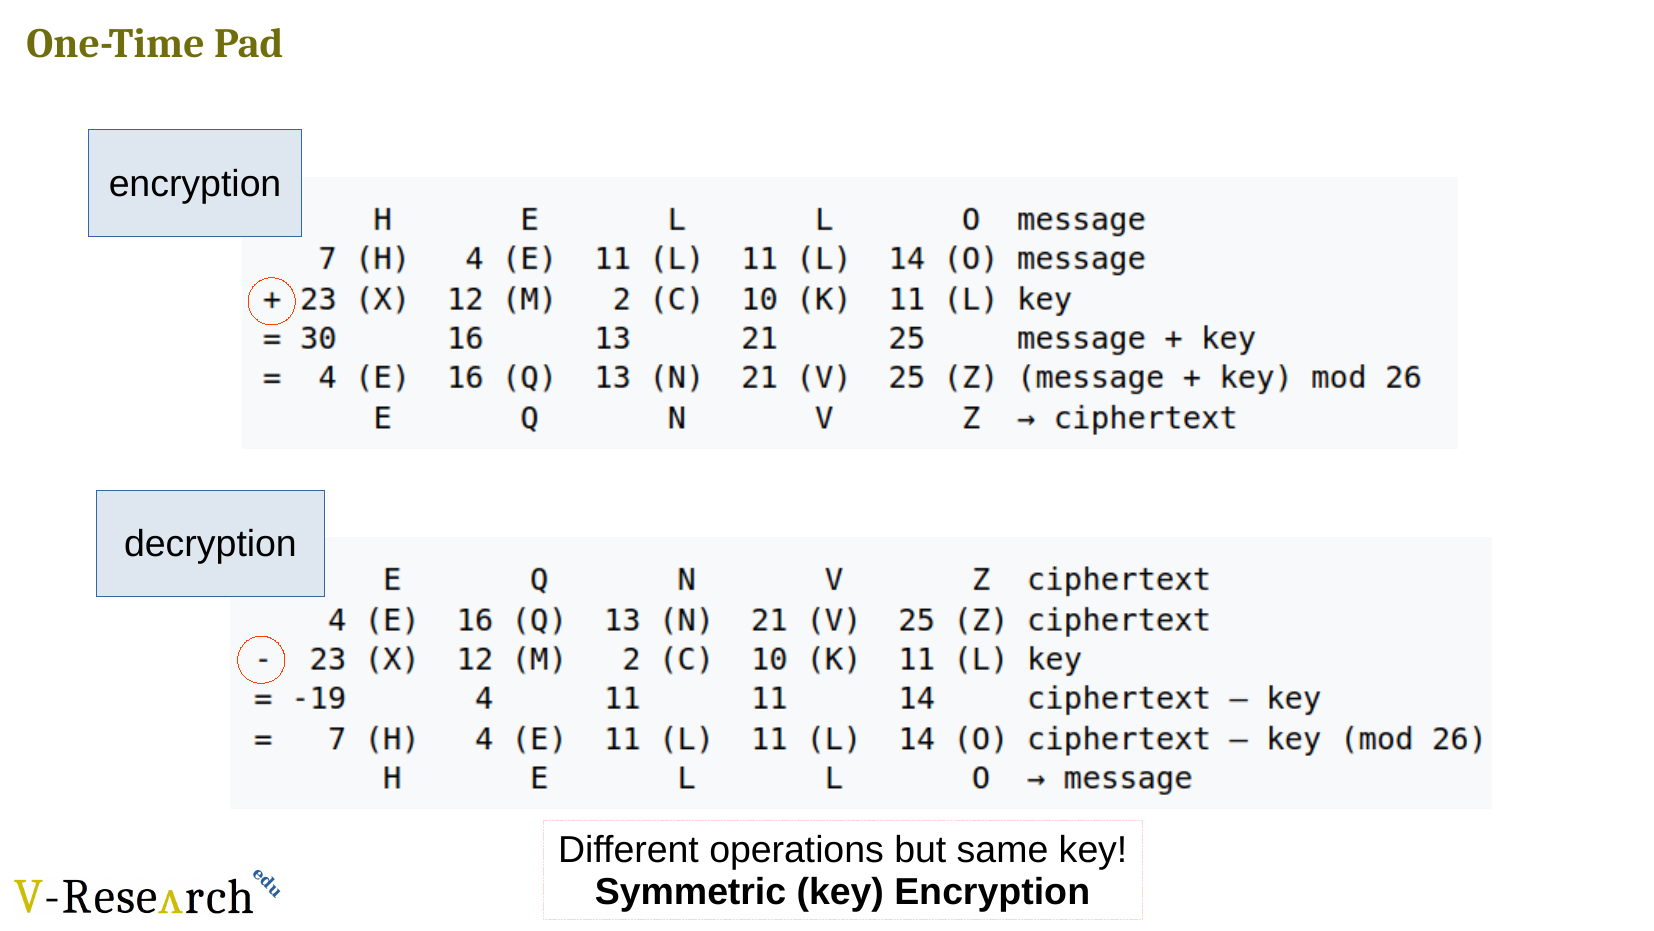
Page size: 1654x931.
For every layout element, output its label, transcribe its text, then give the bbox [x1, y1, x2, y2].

text_box Different operations but same key! Symmetric (key) Encryption [543, 820, 1143, 920]
text_box One-Time Pad [11, 12, 1193, 77]
text_box decryption [96, 490, 325, 597]
text_box encryption [88, 129, 302, 237]
picture [11, 876, 255, 916]
picture [230, 537, 1492, 810]
text_box edu [222, 847, 333, 931]
picture [242, 177, 1458, 449]
